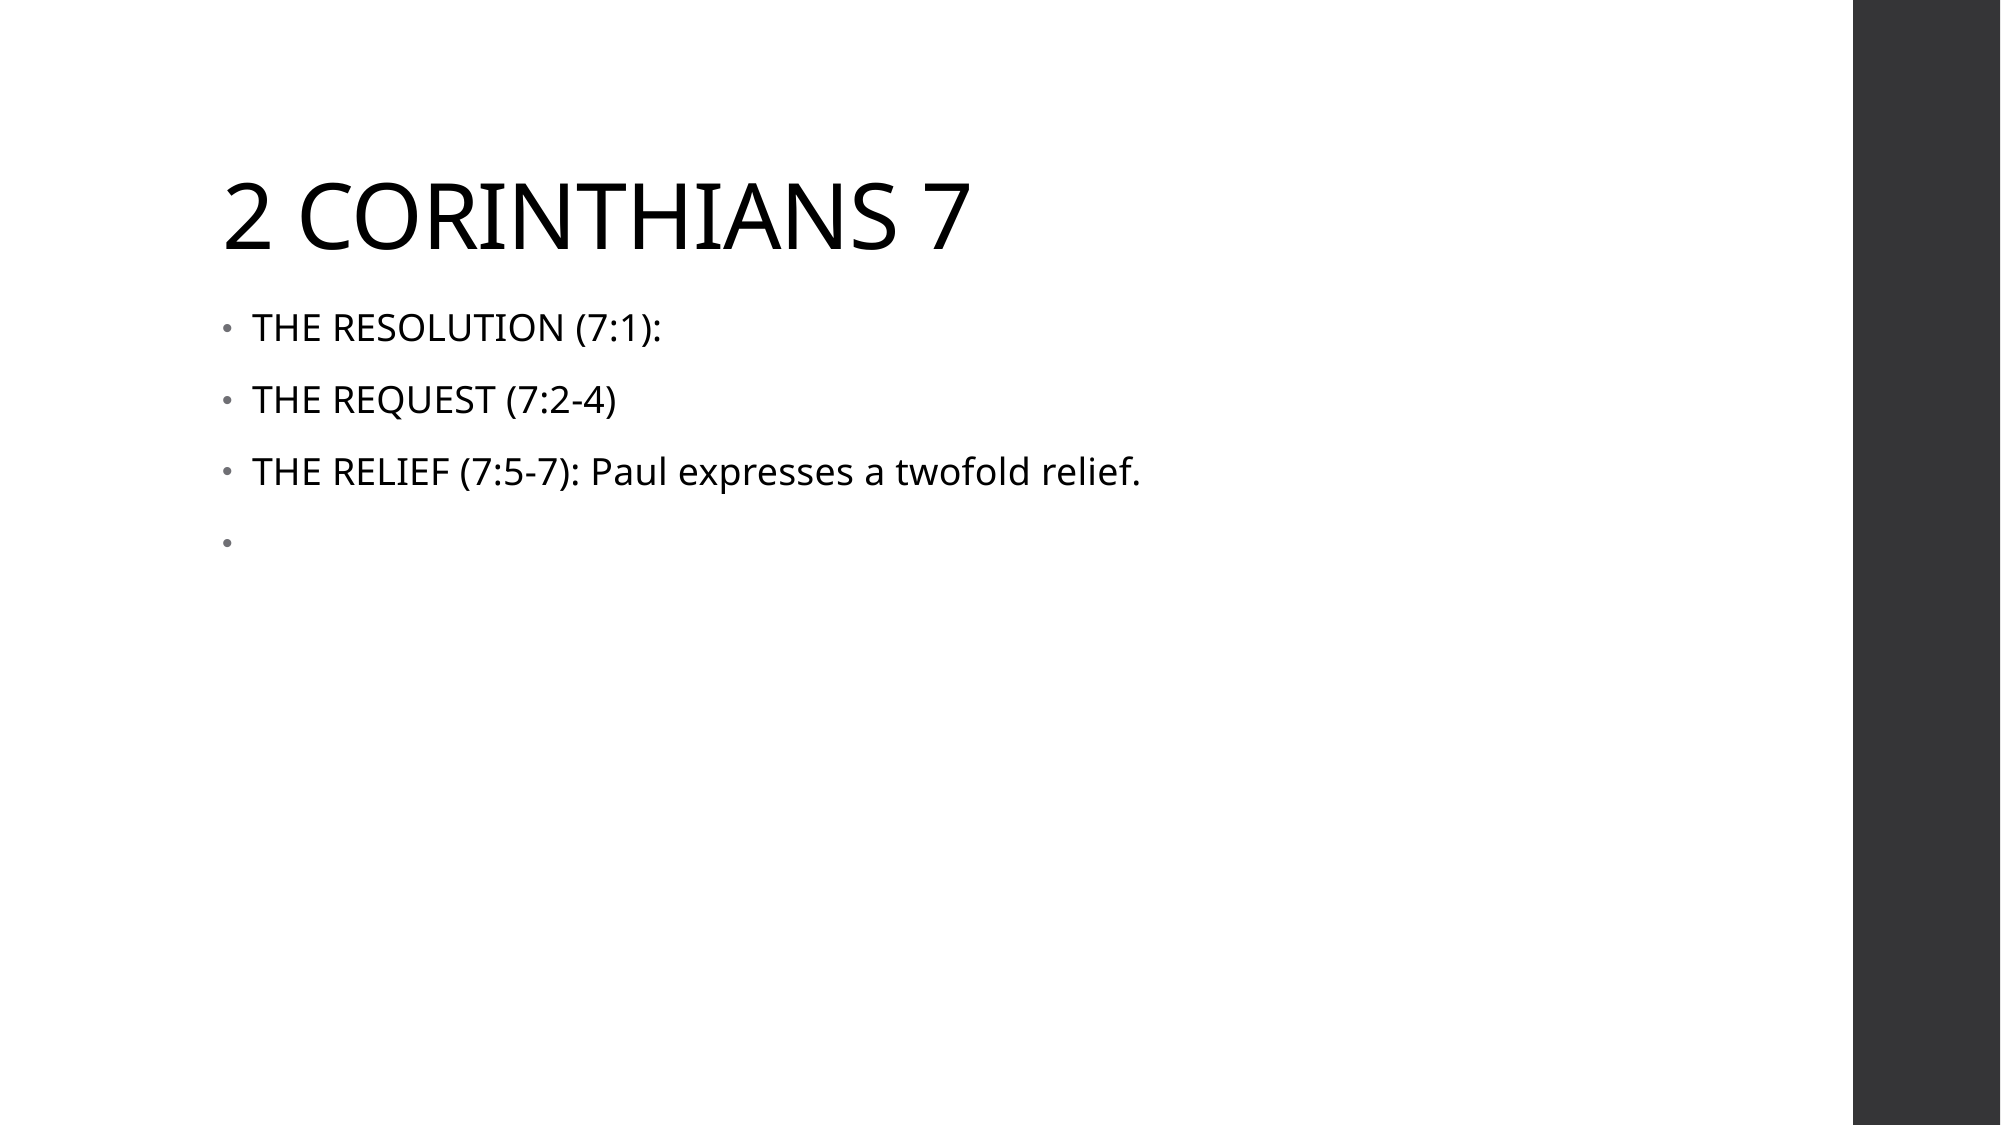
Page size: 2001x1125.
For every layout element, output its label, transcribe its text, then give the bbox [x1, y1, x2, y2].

list THE RESOLUTION (7:1): THE REQUEST (7:2-4) THE RELIEF (7:5-7): Paul expresses a twofold relief. [206, 299, 1617, 1014]
title 2 CORINTHIANS 7 [206, 60, 1797, 278]
